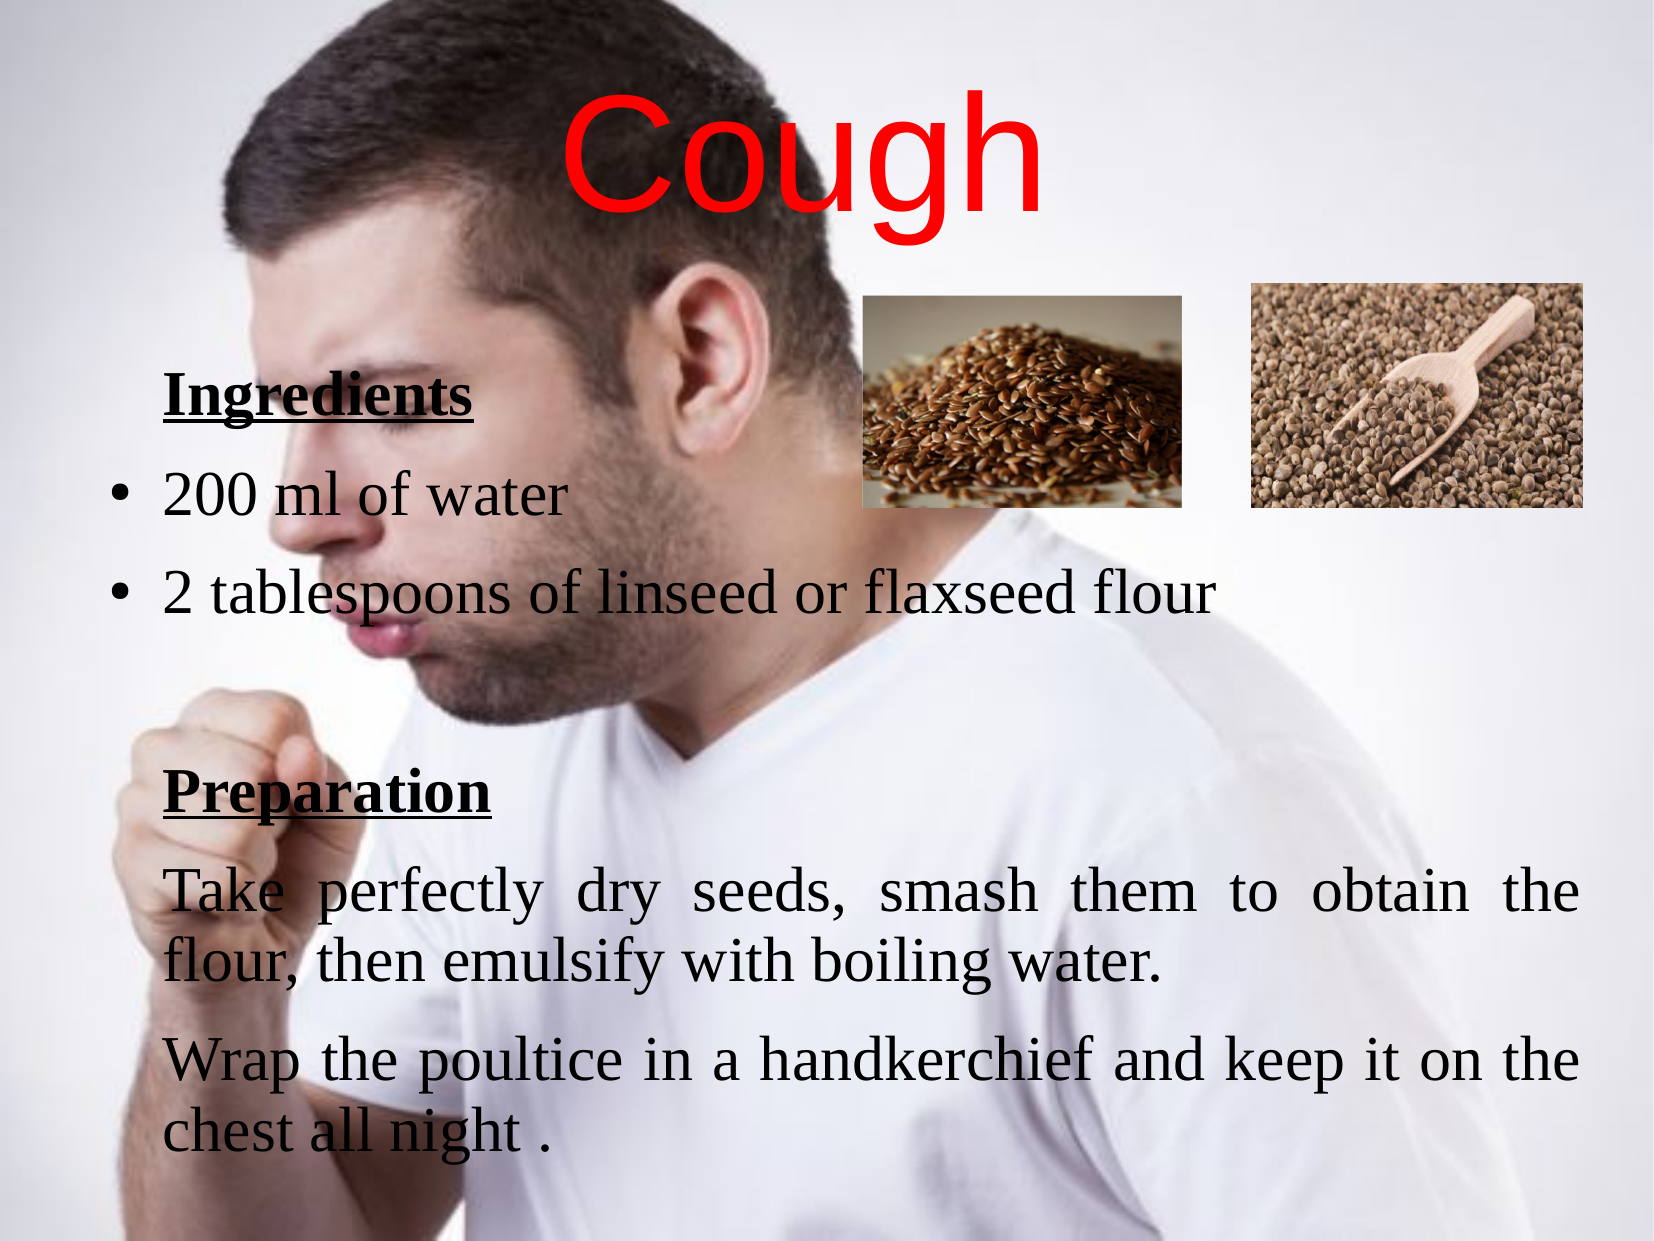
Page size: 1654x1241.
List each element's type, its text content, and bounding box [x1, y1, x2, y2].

title Cough [82, 0, 1571, 342]
picture [862, 295, 1182, 508]
list Ingredients 200 ml of water 2 tablespoons of linseed or flaxseed flour Preparation Take perfectly dry seeds, smash them to obtain the flour, then emulsify with boiling water. Wrap the poultice in a handkerchief and keep it on the chest all night . [94, 259, 1583, 1169]
picture [0, 0, 1654, 1241]
